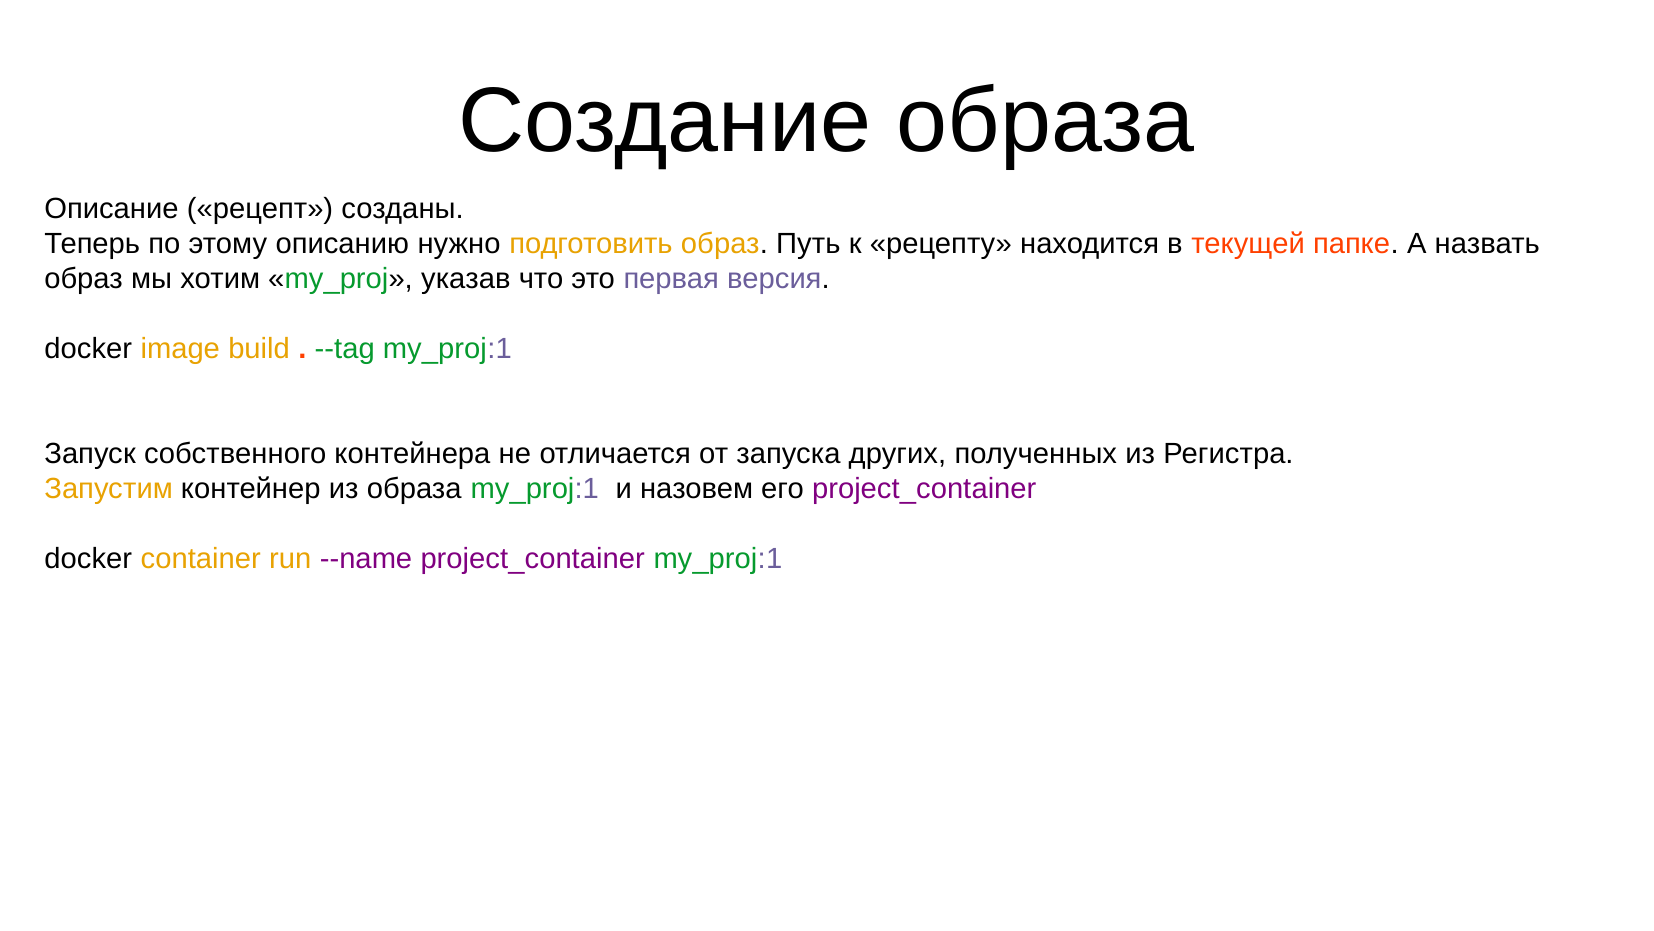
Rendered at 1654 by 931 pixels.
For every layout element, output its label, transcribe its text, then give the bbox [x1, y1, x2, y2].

title Создание образа [82, 12, 1571, 181]
text_box Описание («рецепт») созданы. Теперь по этому описанию нужно подготовить образ. Путь к «рецепту» находится в текущей папке. А назвать образ мы хотим «my_proj», указав что это первая версия. docker image build . --tag my_proj:1 Запуск собственного контейнера не отличается от запуска других, полученных из Регистра. Запустим контейнер из образа my_proj:1 и назовем его project_container docker container run --name project_container my_proj:1 [29, 181, 1616, 886]
